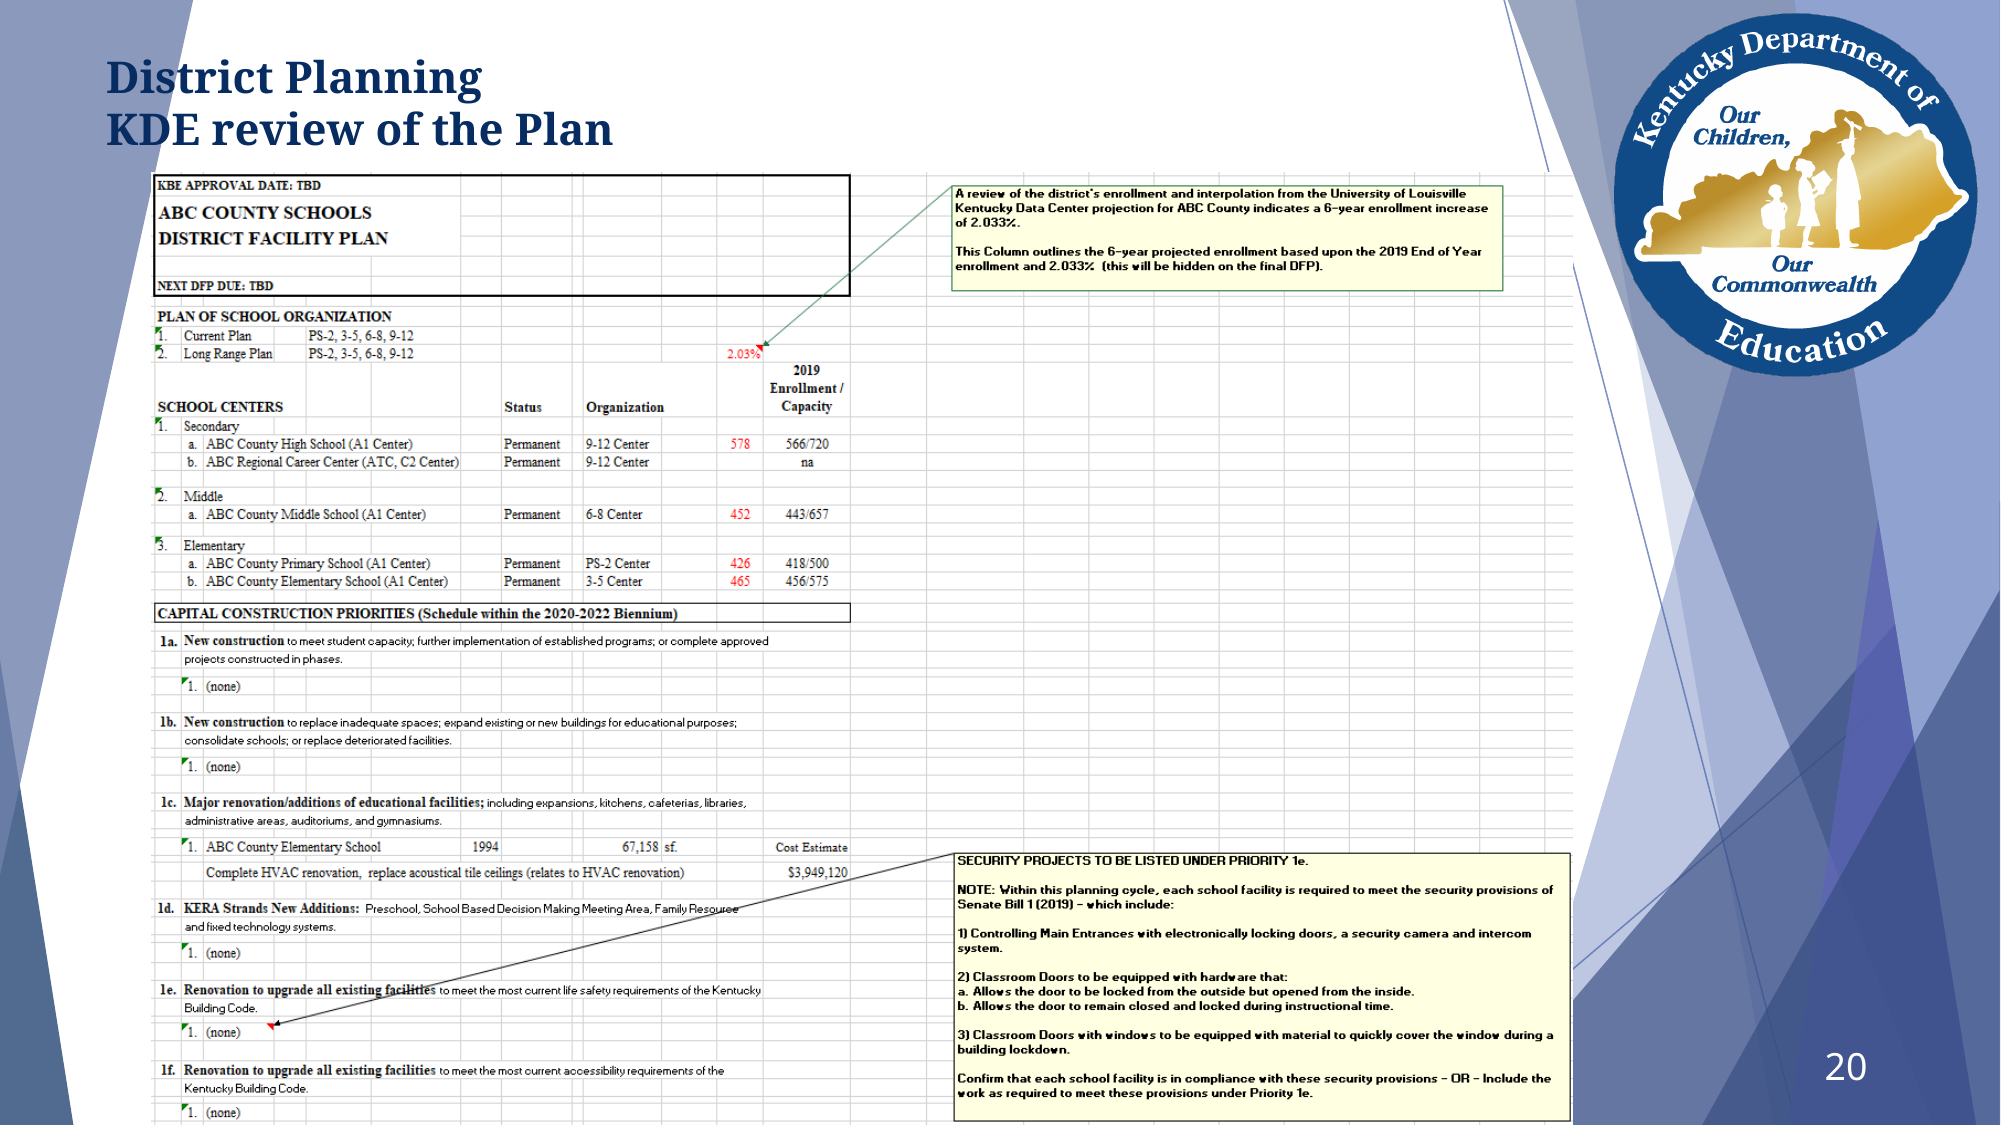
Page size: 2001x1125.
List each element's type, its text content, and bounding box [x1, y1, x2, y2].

title District Planning KDE review of the Plan [189, 1, 1510, 172]
text_box [1809, 1035, 1922, 1096]
picture [151, 172, 1573, 1125]
